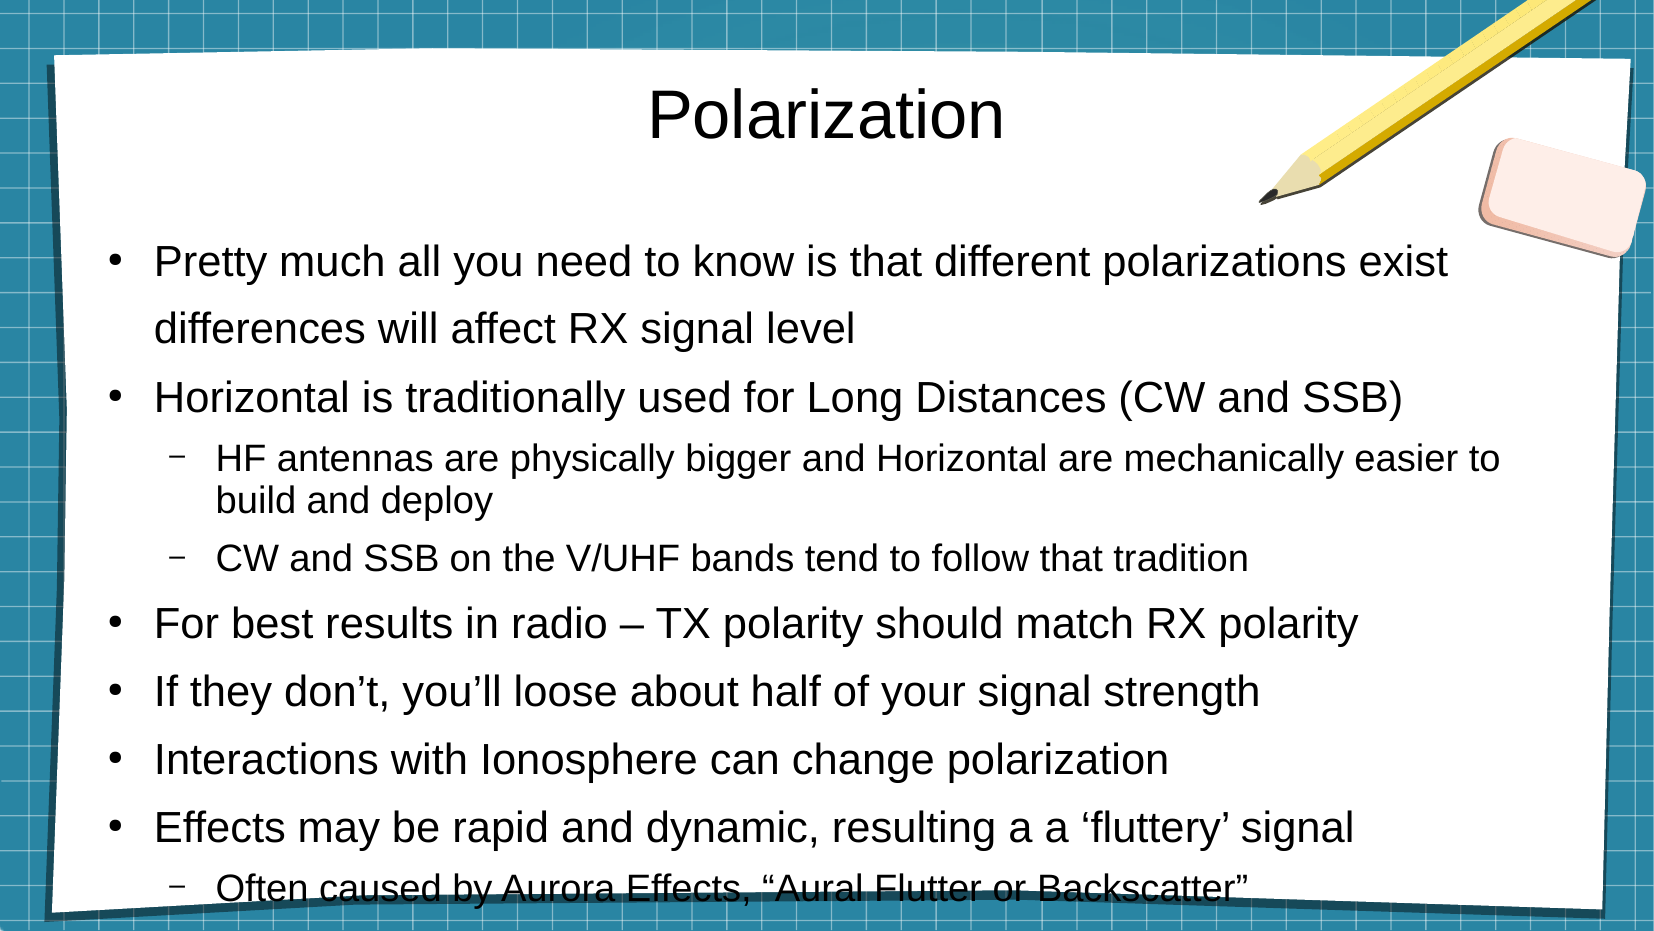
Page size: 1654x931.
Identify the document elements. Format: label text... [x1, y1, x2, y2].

title Polarization [82, 37, 1571, 193]
list Pretty much all you need to know is that different polarizations exist differences will affect RX signal level Horizontal is traditionally used for Long Distances (CW and SSB) HF antennas are physically bigger and Horizontal are mechanically easier to build and deploy CW and SSB on the V/UHF bands tend to follow that tradition For best results in radio – TX polarity should match RX polarity If they don’t, you’ll loose about half of your signal strength Interactions with Ionosphere can change polarization Effects may be rapid and dynamic, resulting a a ‘fluttery’ signal Often caused by Aurora Effects, “Aural Flutter or Backscatter” [92, 236, 1581, 912]
